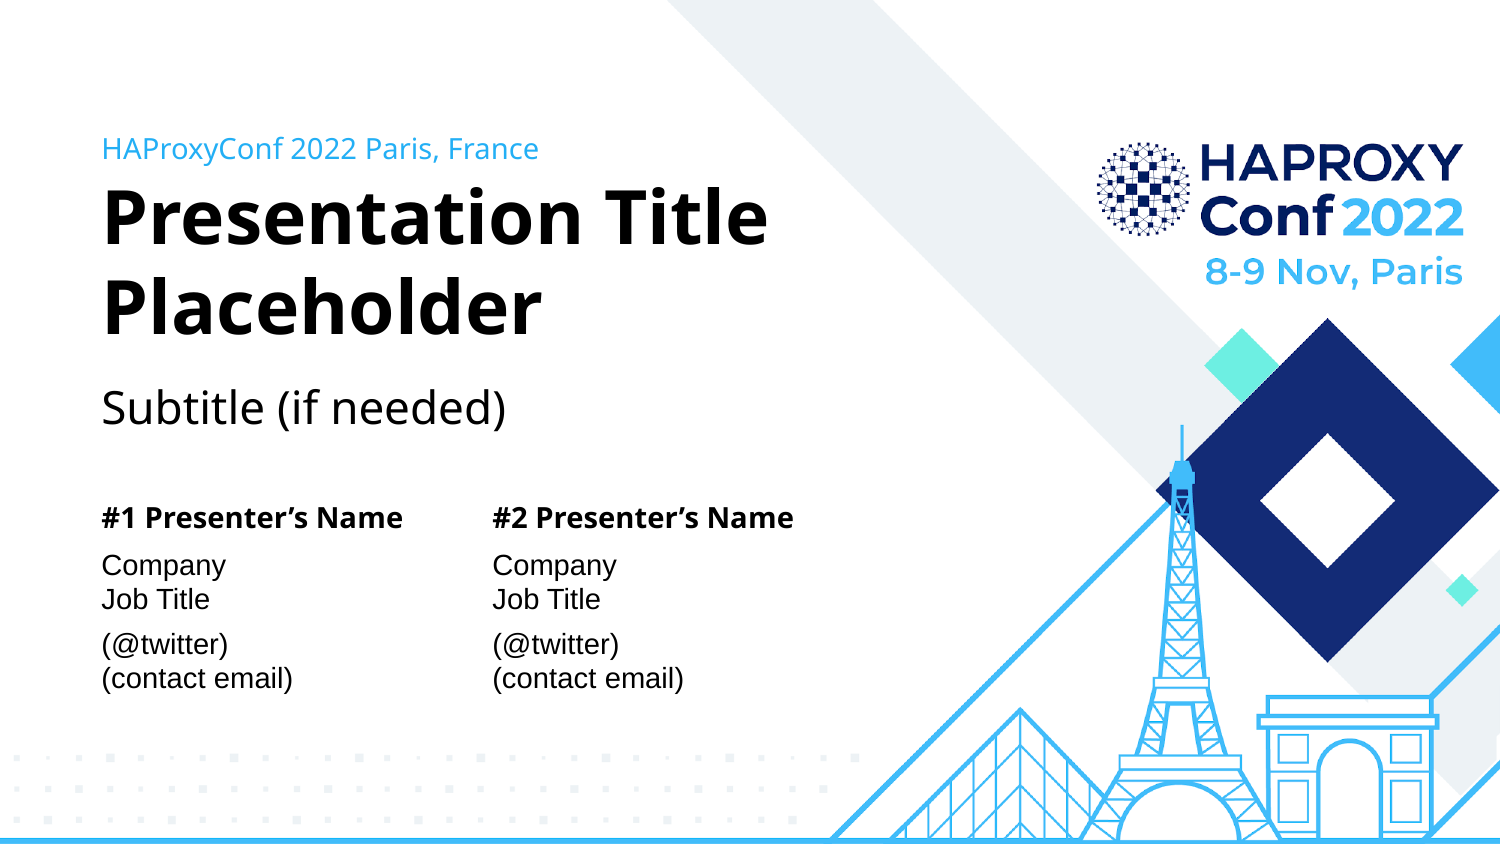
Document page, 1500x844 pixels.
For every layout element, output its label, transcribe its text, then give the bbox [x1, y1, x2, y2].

text_box (@twitter) (contact email) [86, 609, 477, 698]
subtitle Subtitle (if needed) [86, 363, 773, 468]
title Presentation Title Placeholder [86, 190, 1157, 383]
text_box Company Job Title [86, 530, 477, 609]
text_box Company Job Title [477, 530, 888, 609]
text_box #1 Presenter’s Name [86, 484, 477, 530]
text_box (@twitter) (contact email) [477, 609, 888, 698]
picture [0, 0, 1500, 844]
subtitle HAProxyConf 2022 Paris, France [86, 101, 1162, 190]
text_box #2 Presenter’s Name [477, 484, 888, 530]
